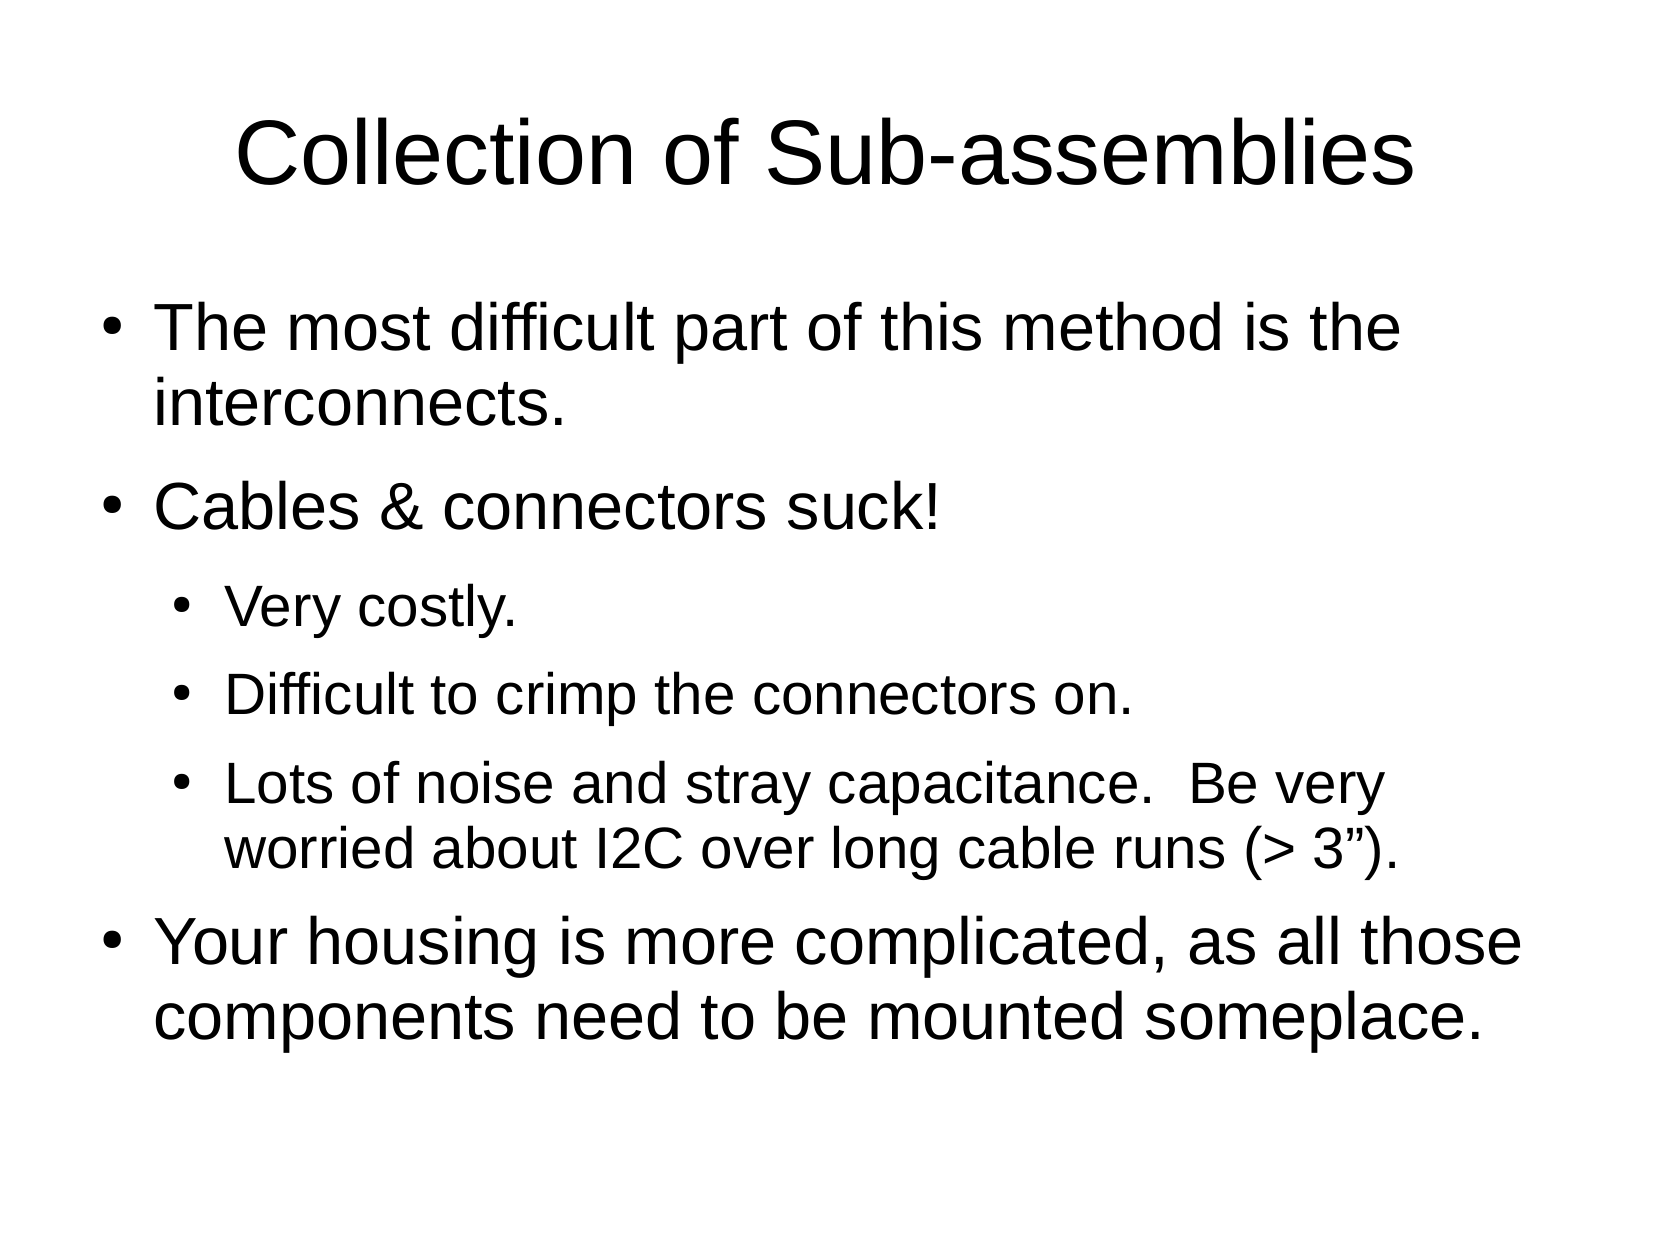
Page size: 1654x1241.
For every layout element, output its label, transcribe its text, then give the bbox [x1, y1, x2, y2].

list The most difficult part of this method is the interconnects. Cables & connectors suck! Very costly. Difficult to crimp the connectors on. Lots of noise and stray capacitance. Be very worried about I2C over long cable runs (> 3”). Your housing is more complicated, as all those components need to be mounted someplace. [82, 290, 1571, 1109]
title Collection of Sub-assemblies [82, 49, 1571, 257]
